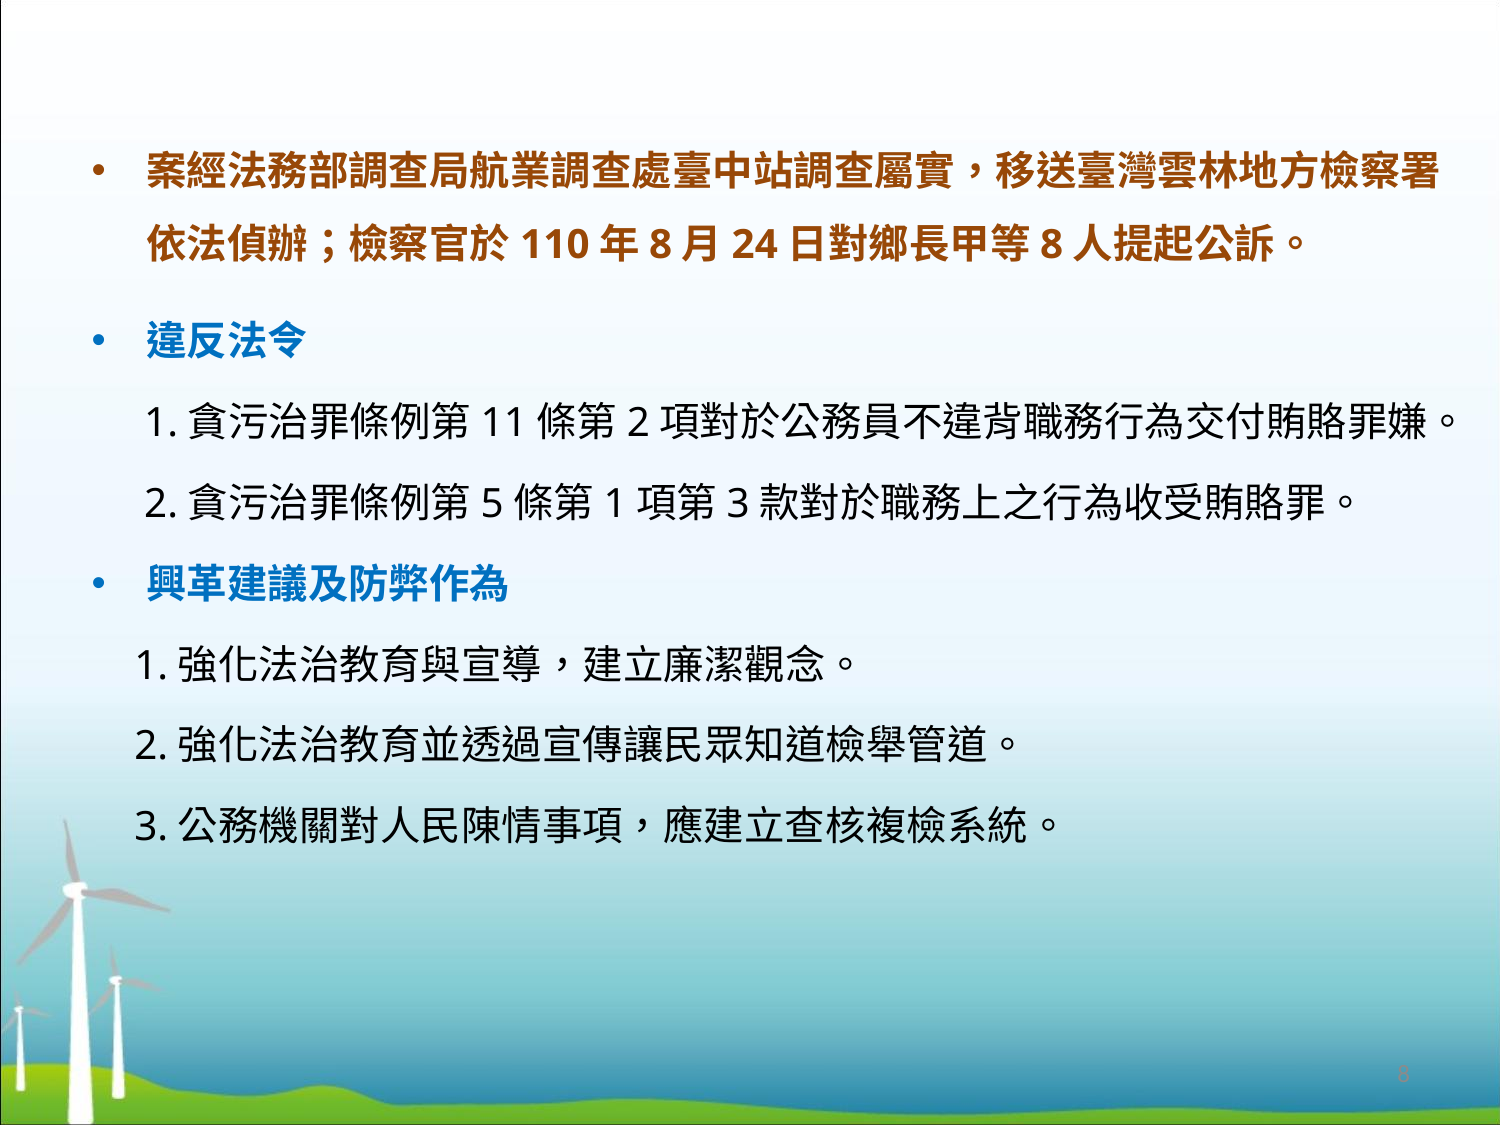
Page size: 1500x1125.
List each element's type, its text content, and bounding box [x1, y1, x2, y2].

list 案經法務部調查局航業調查處臺中站調查屬實，移送臺灣雲林地方檢察署依法偵辦；檢察官於110年8月24日對鄉長甲等8人提起公訴。 違反法令 1.貪污治罪條例第11條第2項對於公務員不違背職務行為交付賄賂罪嫌。 2.貪污治罪條例第5條第1項第3款對於職務上之行為收受賄賂罪。 興革建議及防弊作為 1.強化法治教育與宣導，建立廉潔觀念。 2.強化法治教育並透過宣傳讓民眾知道檢舉管道。 3.公務機關對人民陳情事項，應建立查核複檢系統。 [76, 113, 1459, 917]
picture [0, 0, 1500, 1125]
